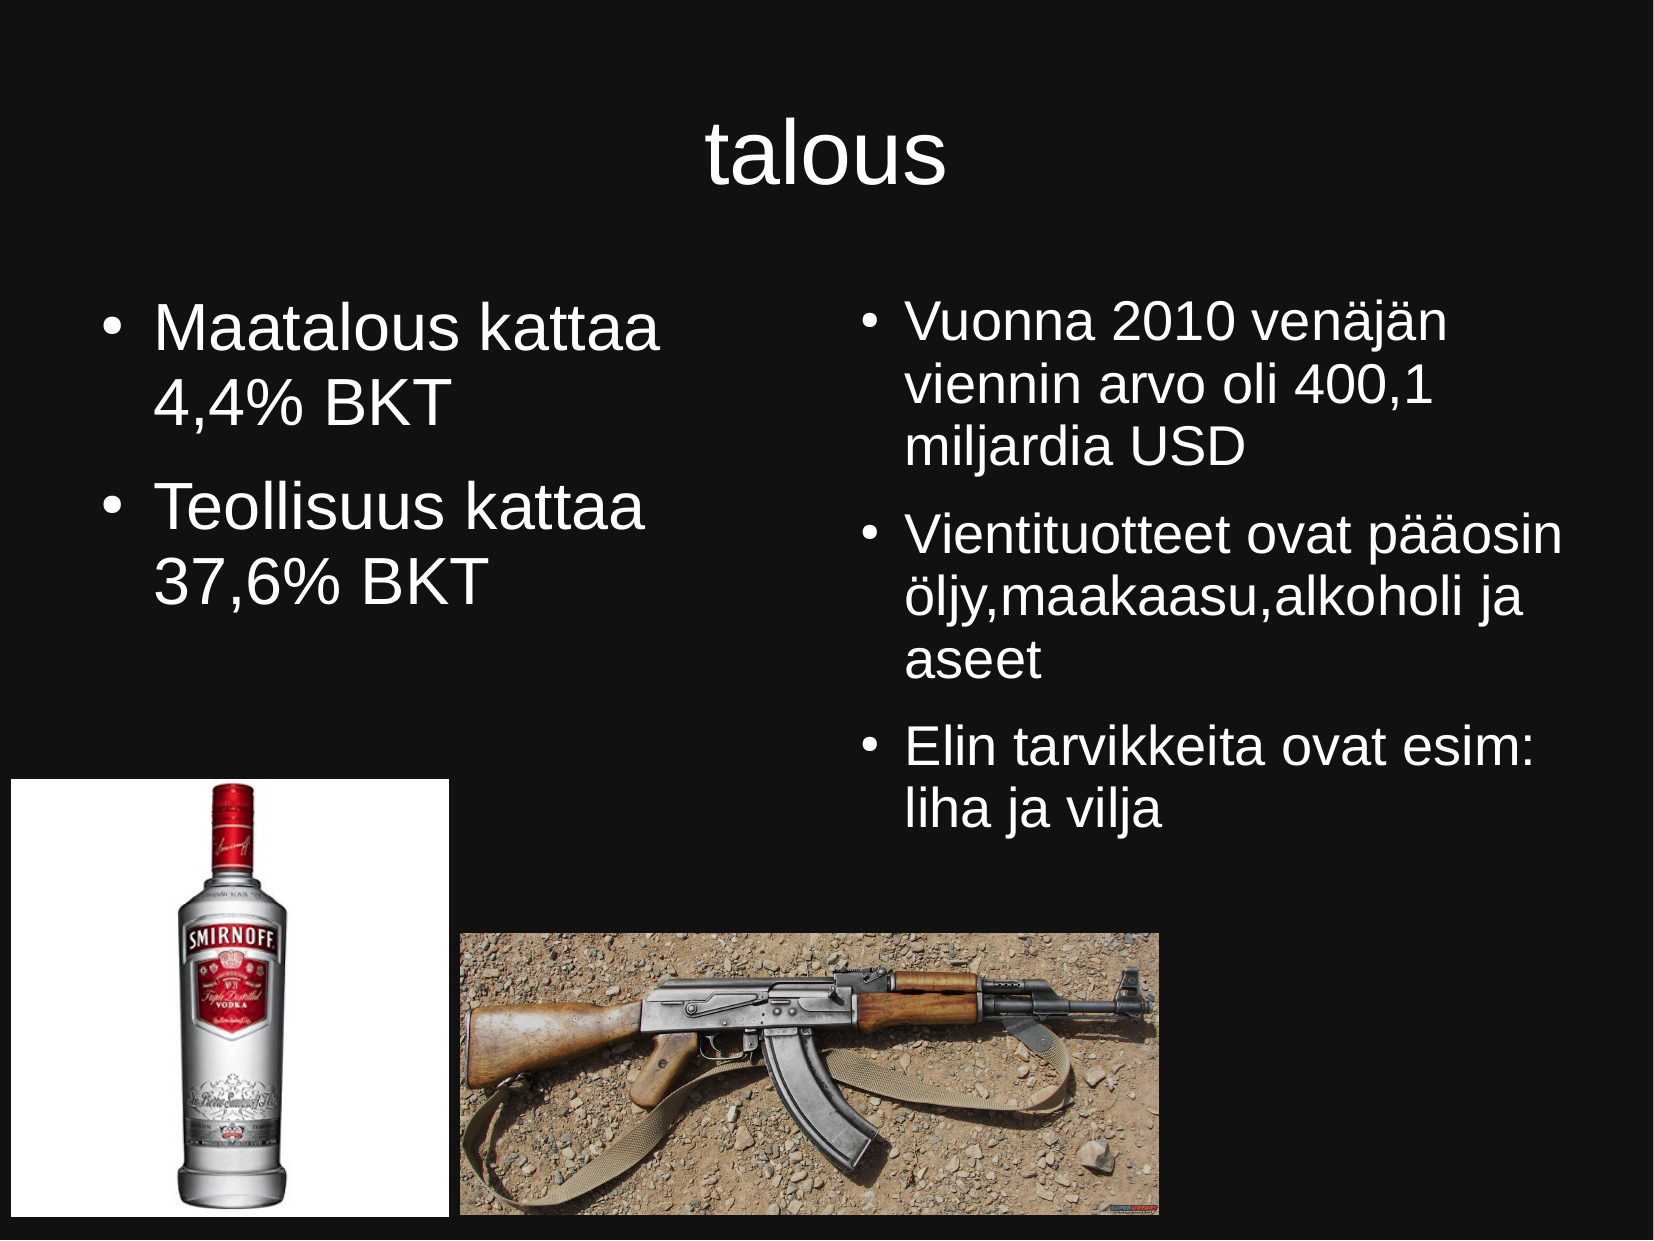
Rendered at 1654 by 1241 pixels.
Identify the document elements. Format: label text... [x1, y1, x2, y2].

list Vuonna 2010 venäjän viennin arvo oli 400,1 miljardia USD Vientituotteet ovat pääosin öljy,maakaasu,alkoholi ja aseet Elin tarvikkeita ovat esim: liha ja vilja [845, 290, 1572, 851]
picture [11, 779, 449, 1217]
picture [460, 933, 1159, 1215]
list Maatalous kattaa 4,4% BKT Teollisuus kattaa 37,6% BKT [82, 290, 809, 686]
title talous [82, 49, 1571, 257]
